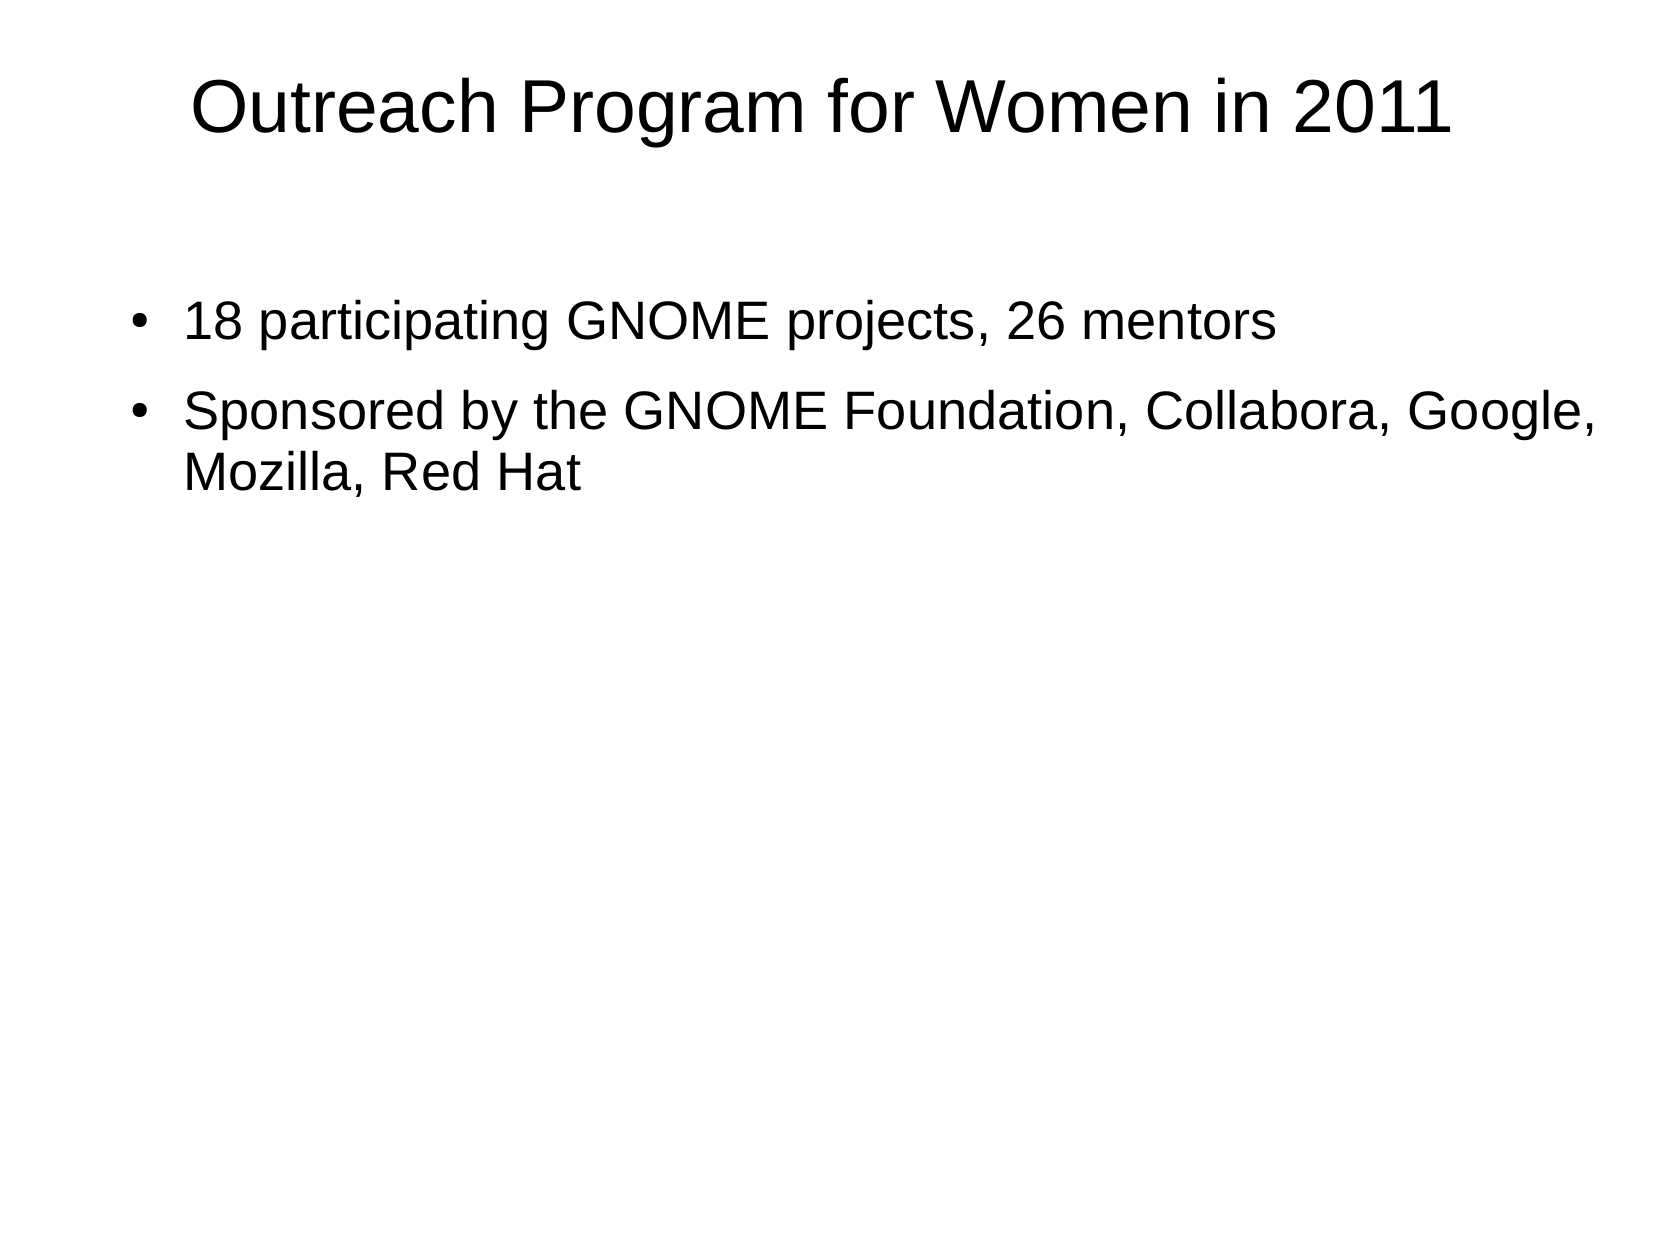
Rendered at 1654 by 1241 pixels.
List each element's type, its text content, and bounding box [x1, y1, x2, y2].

list 18 participating GNOME projects, 26 mentors Sponsored by the GNOME Foundation, Collabora, Google, Mozilla, Red Hat [112, 291, 1601, 1111]
title Outreach Program for Women in 2011 [0, 2, 1646, 211]
